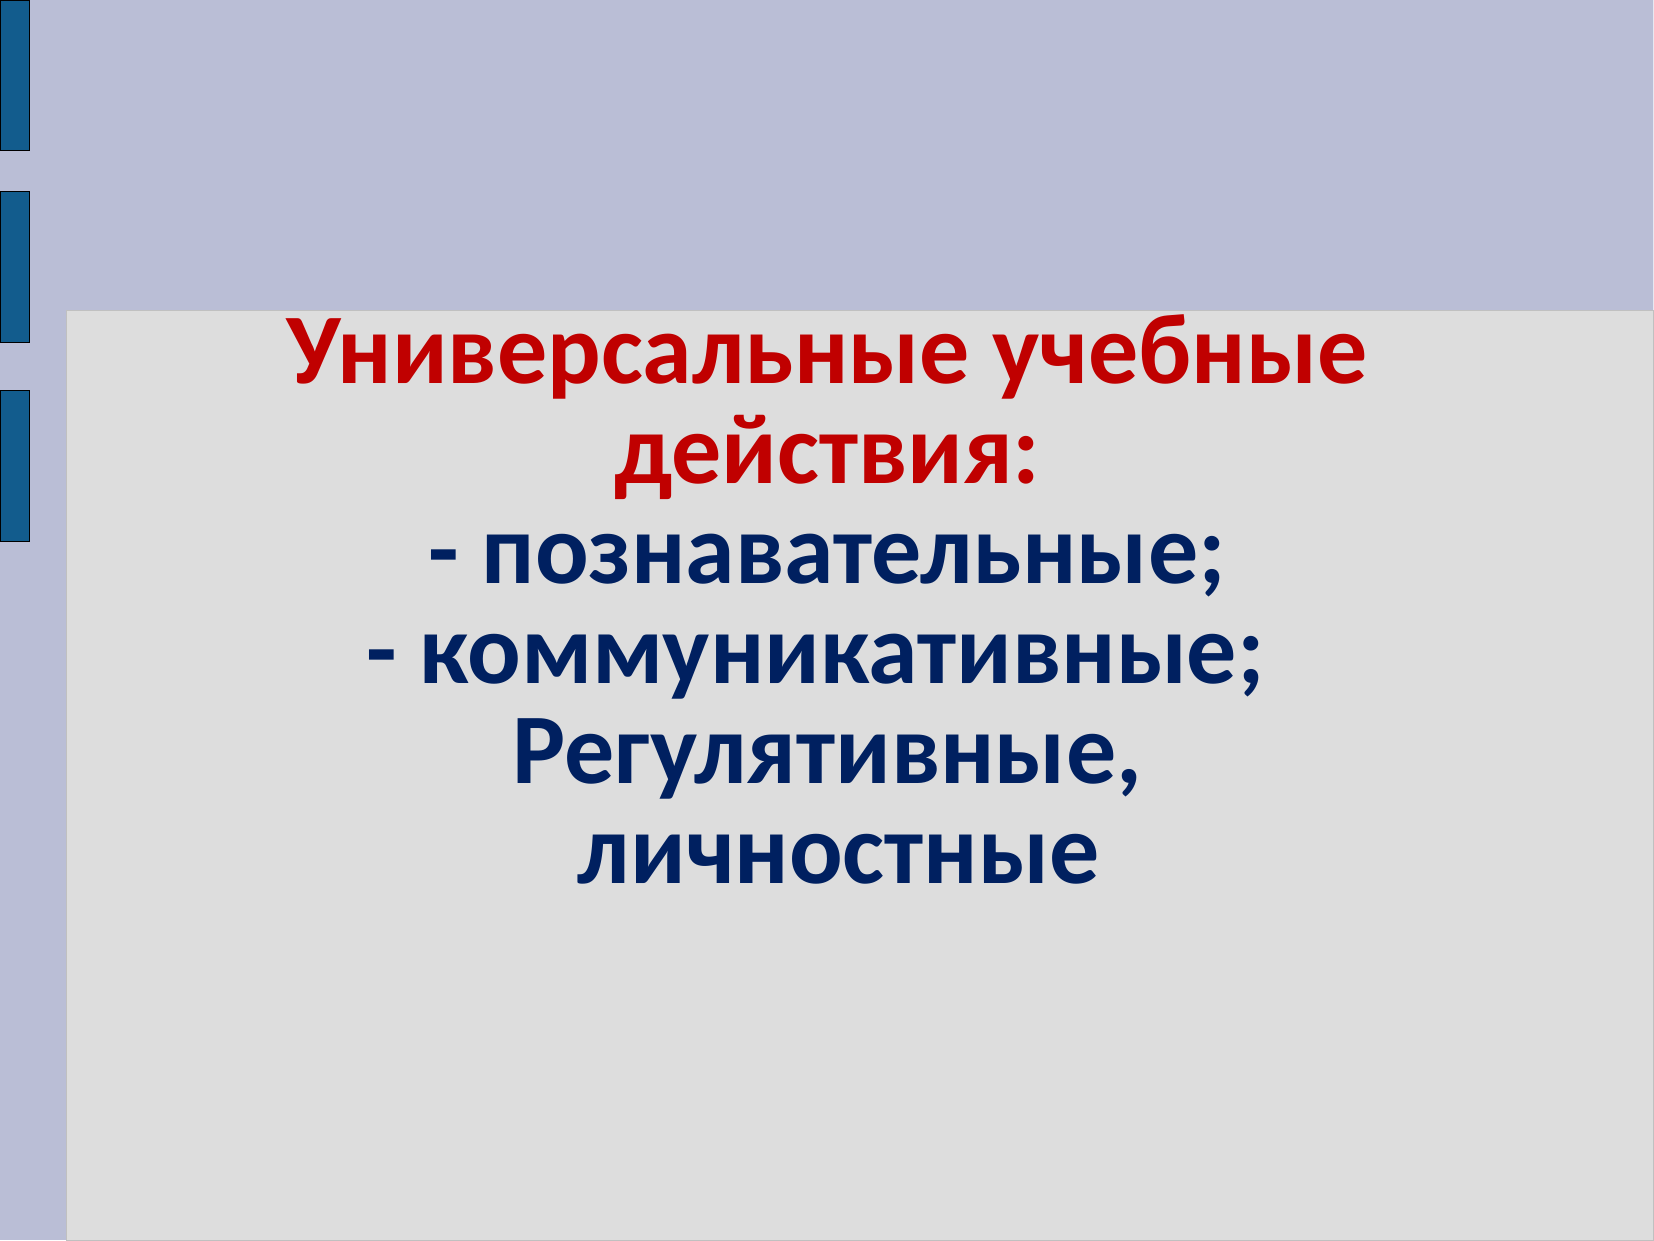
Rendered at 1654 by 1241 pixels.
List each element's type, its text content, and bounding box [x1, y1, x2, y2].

subtitle Универсальные учебные действия: - познавательные; - коммуникативные; Регулятивные, личностные [121, 91, 1534, 1127]
